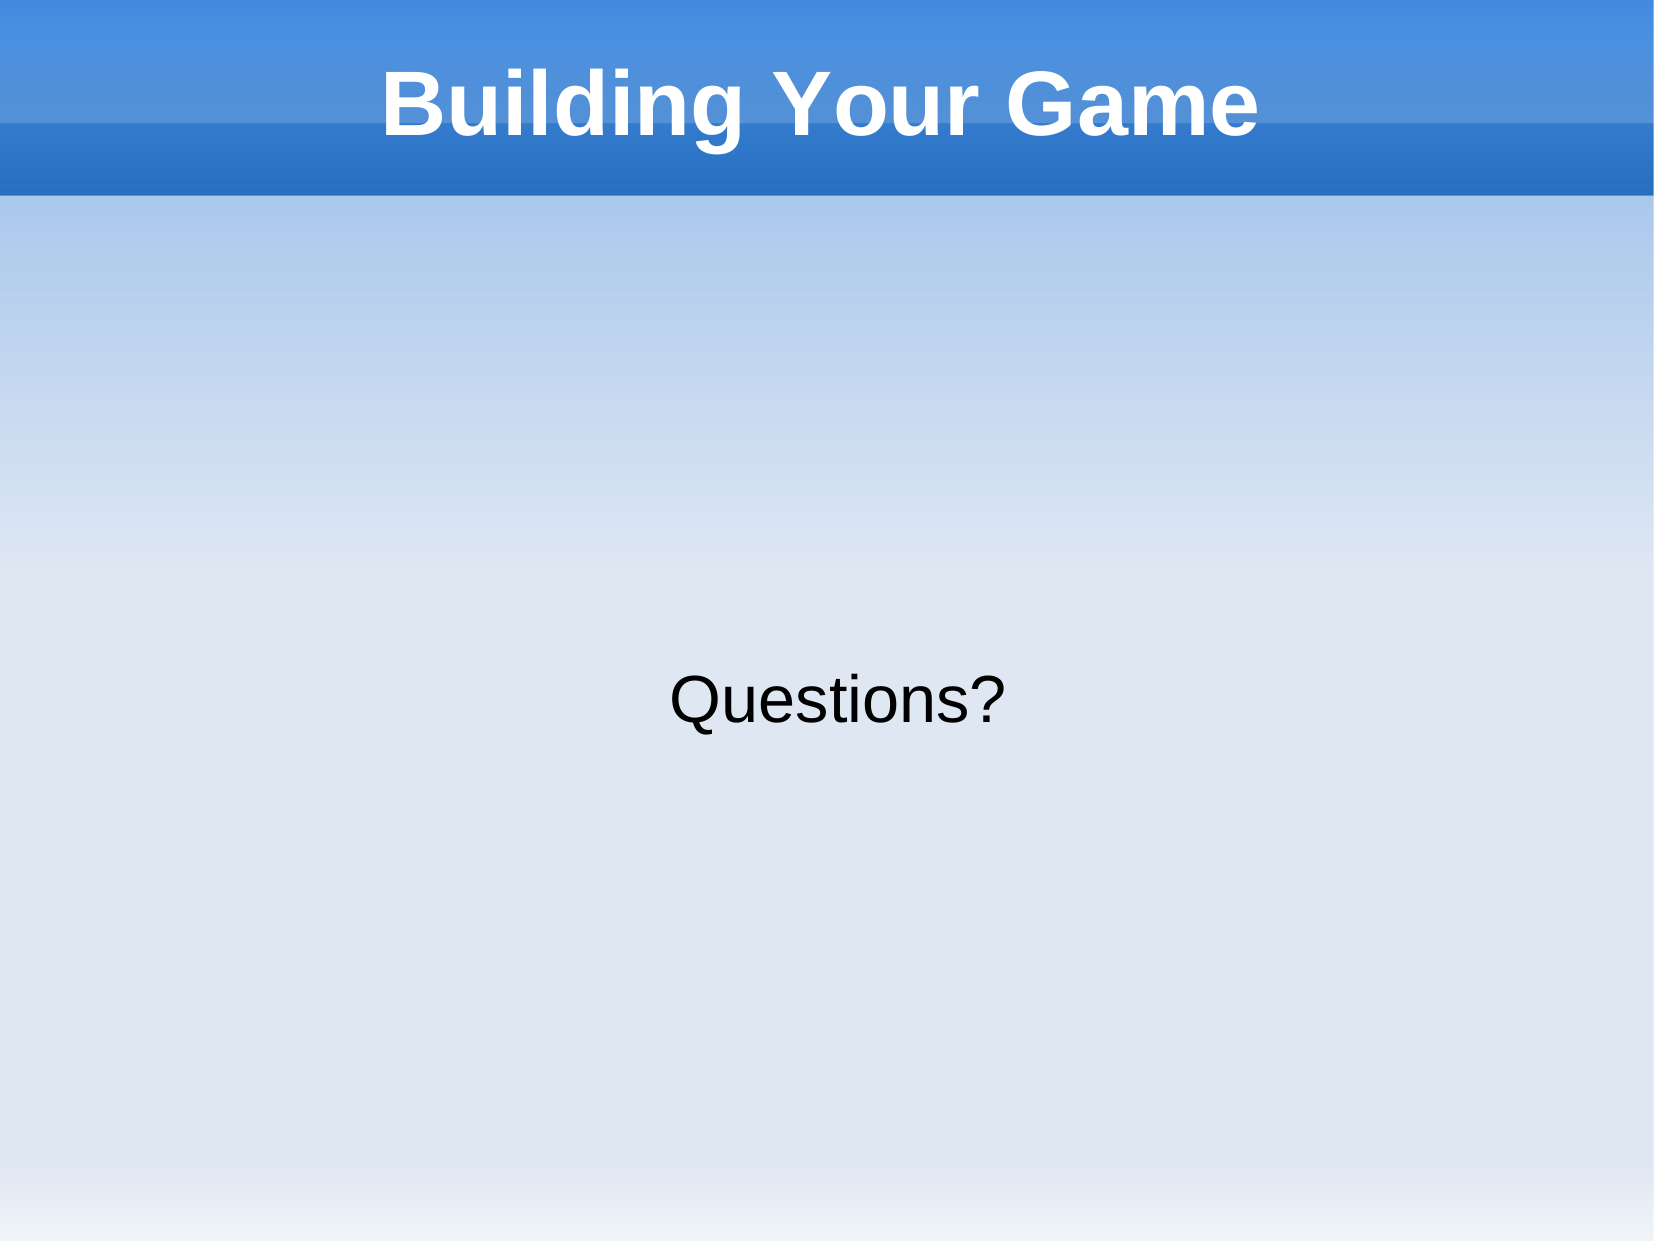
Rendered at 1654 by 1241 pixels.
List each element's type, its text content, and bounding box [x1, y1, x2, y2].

subtitle Questions? [82, 290, 1571, 1109]
title Building Your Game [76, 0, 1565, 208]
picture [0, 0, 1654, 1241]
